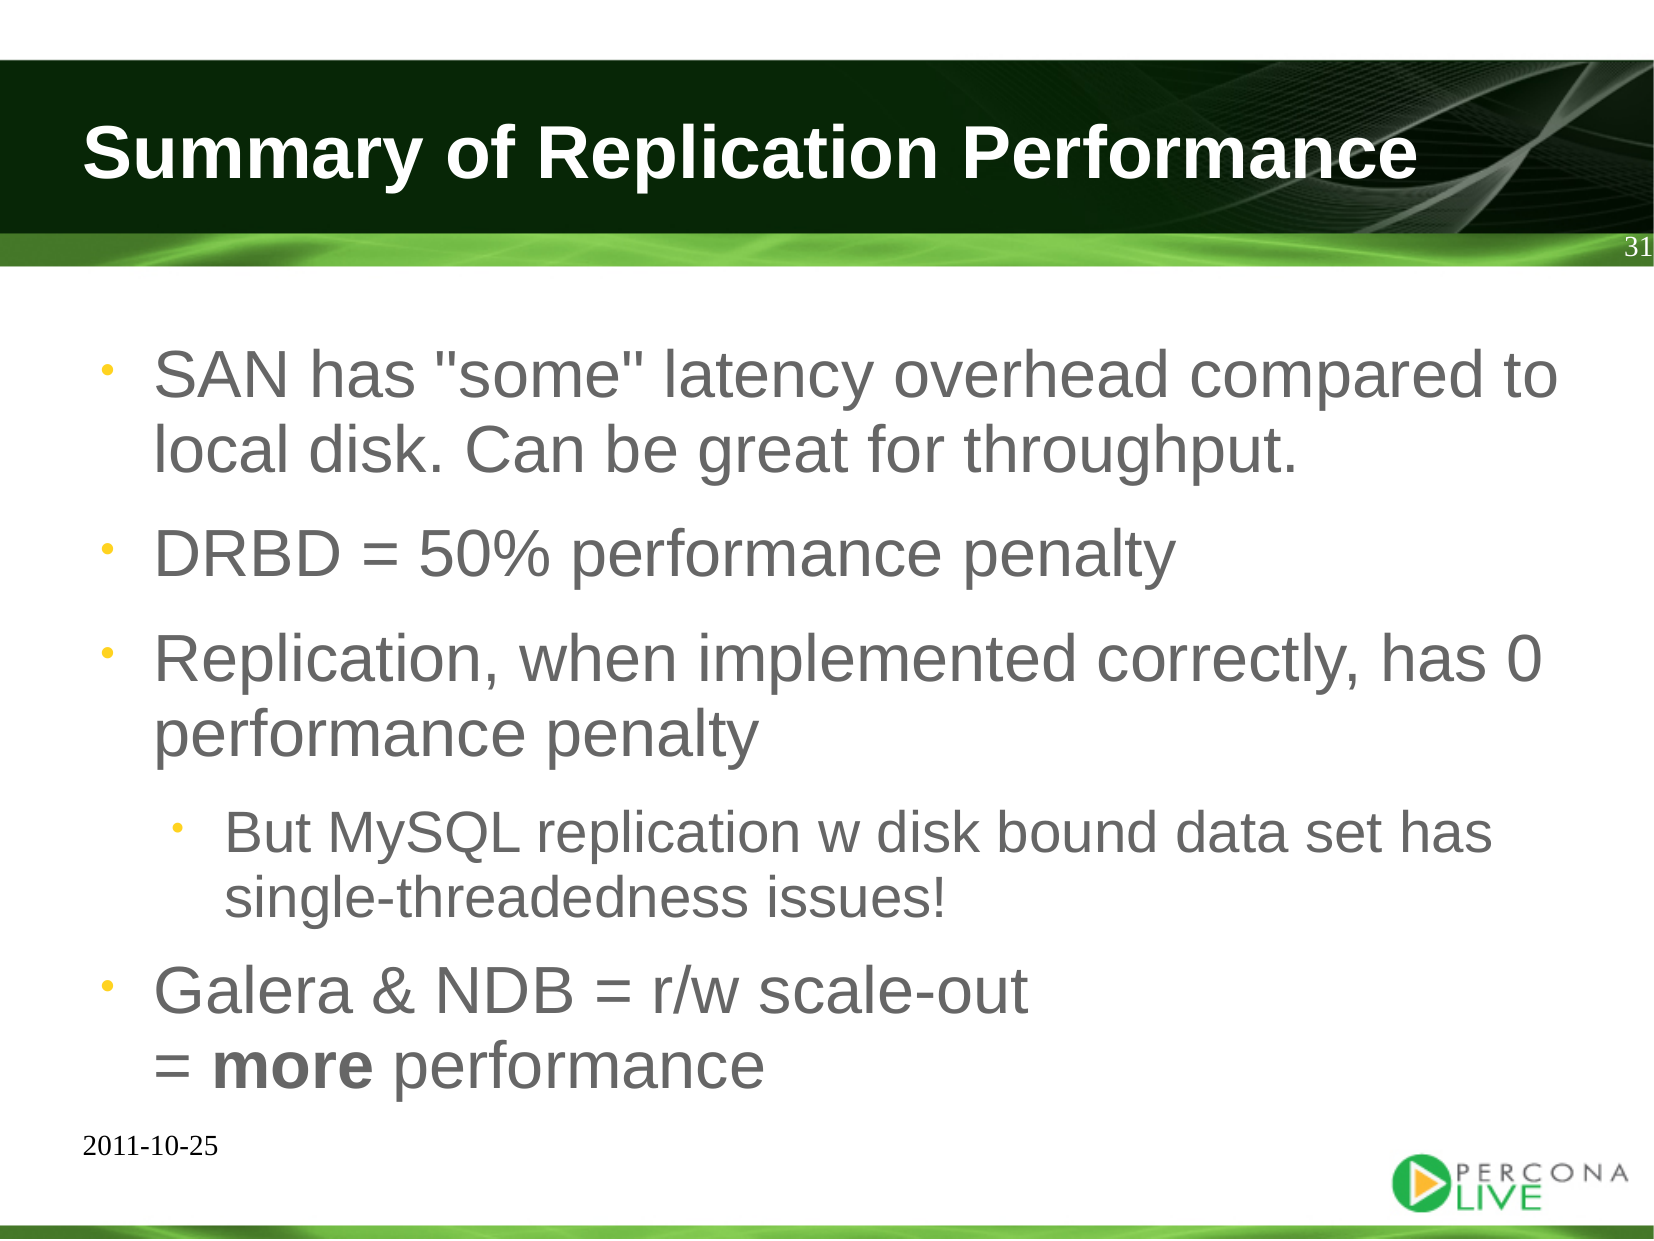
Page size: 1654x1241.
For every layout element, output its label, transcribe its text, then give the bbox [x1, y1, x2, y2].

title Summary of Replication Performance [82, 49, 1571, 257]
list SAN has "some" latency overhead compared to local disk. Can be great for throughput. DRBD = 50% performance penalty Replication, when implemented correctly, has 0 performance penalty But MySQL replication w disk bound data set has single-threadedness issues! Galera & NDB = r/w scale-out = more performance [82, 337, 1613, 1142]
picture [0, 1, 1654, 1239]
